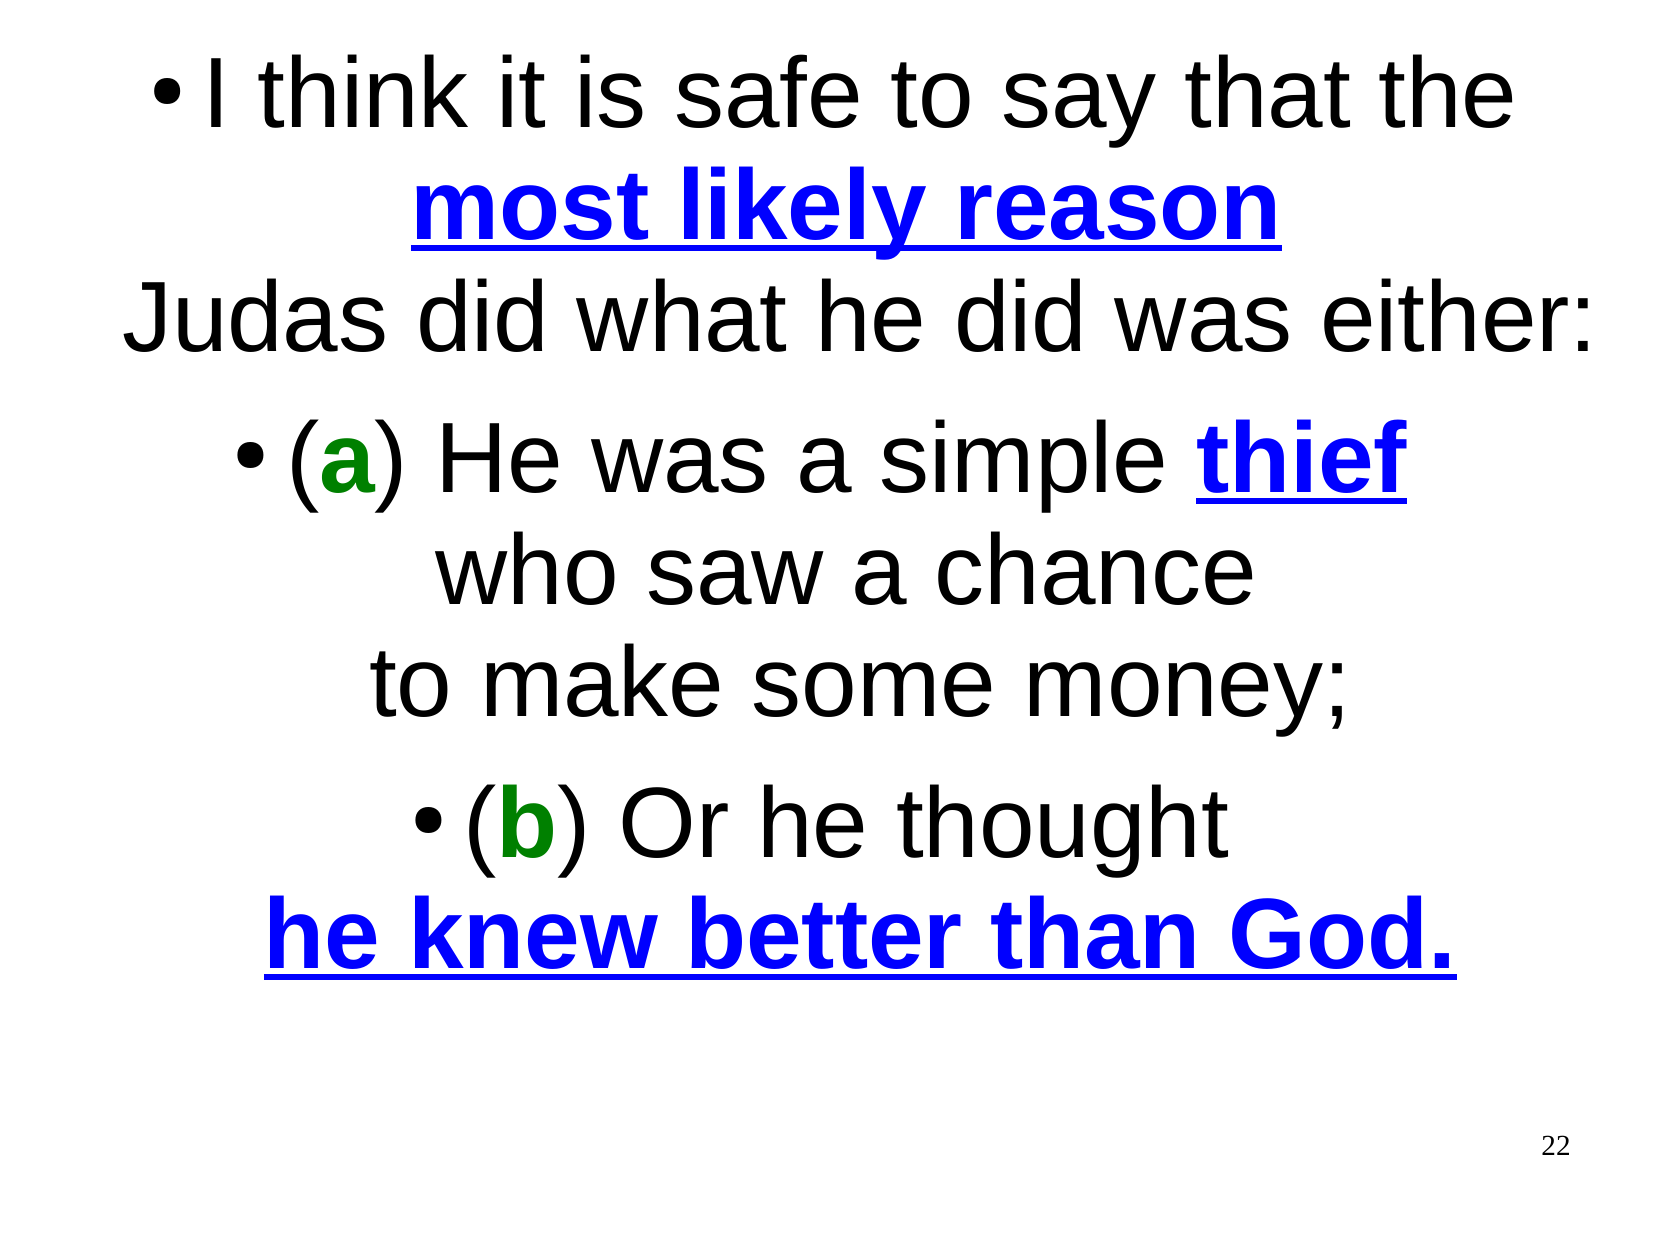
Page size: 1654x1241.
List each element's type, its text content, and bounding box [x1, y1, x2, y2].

list I think it is safe to say that the most likely reason Judas did what he did was either: (a) He was a simple thief who saw a chance to make some money; (b) Or he thought he knew better than God. [37, 37, 1613, 1238]
